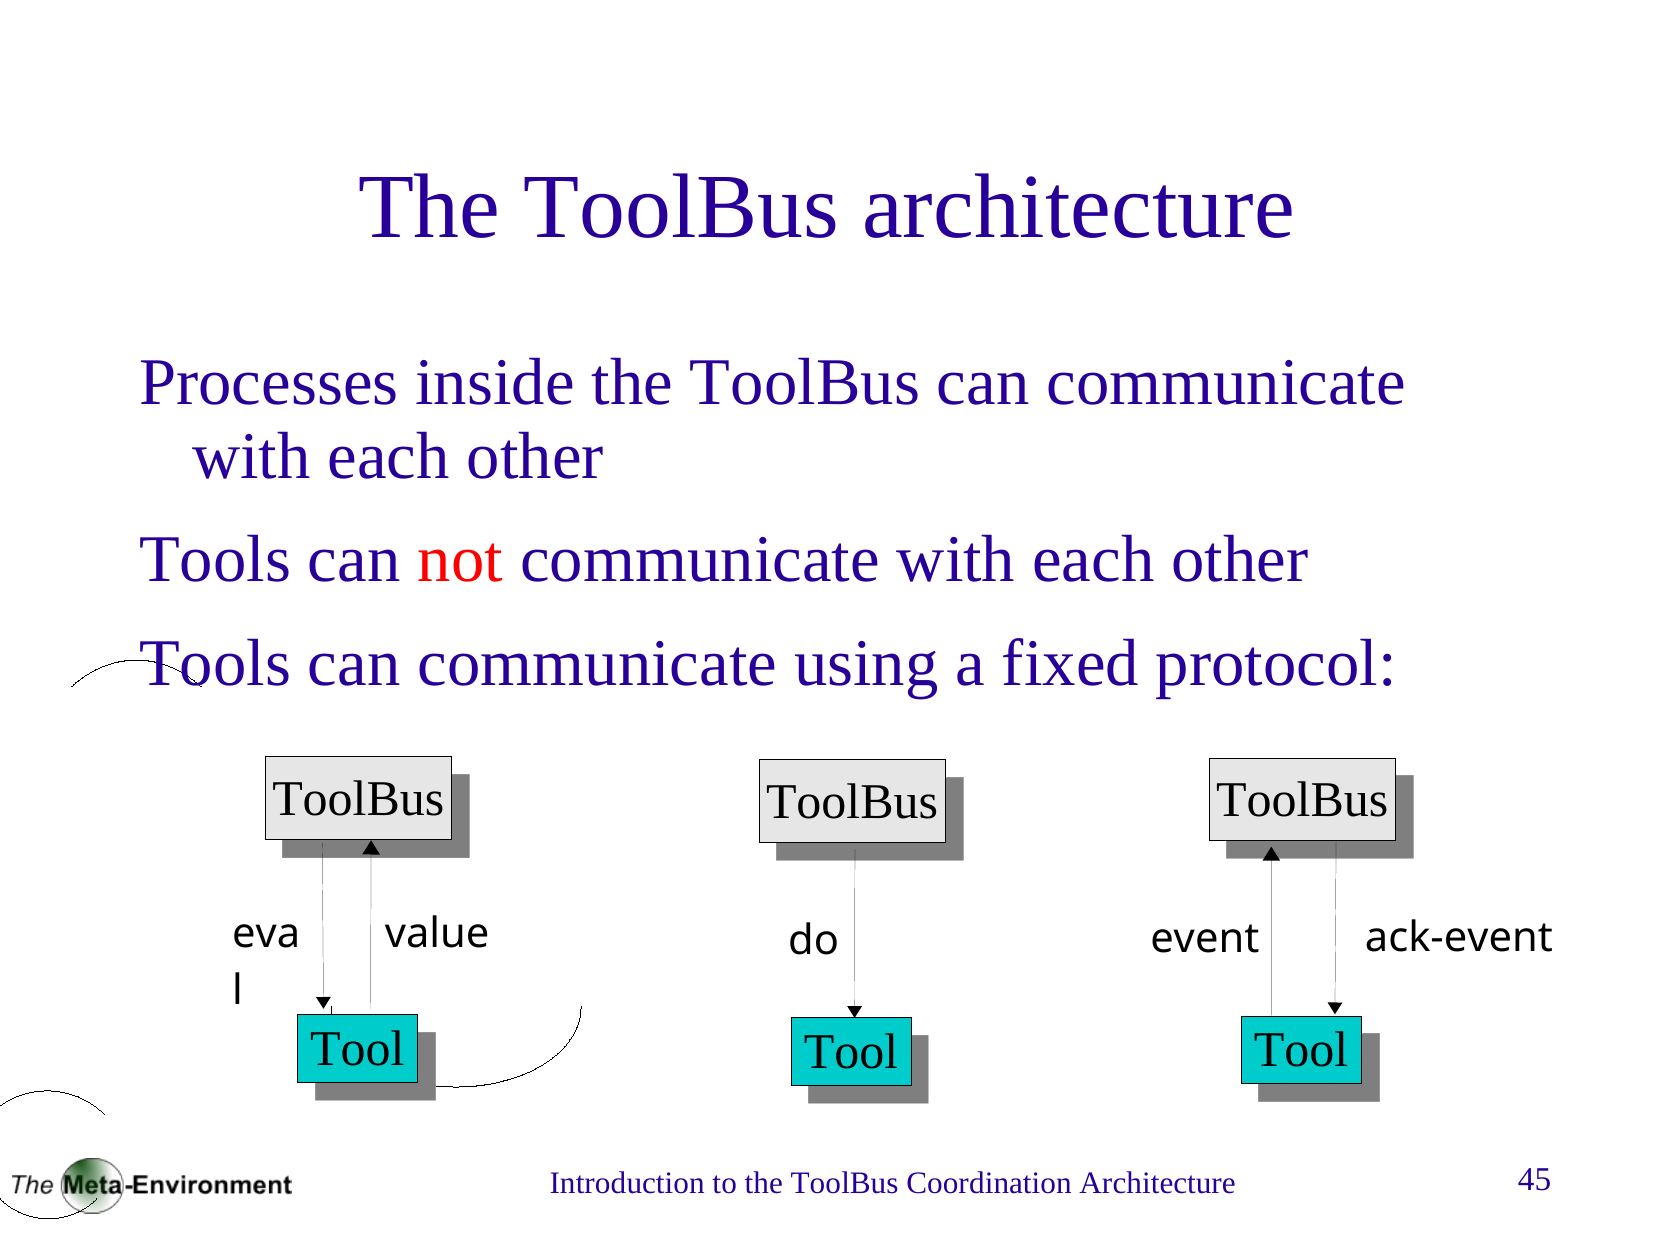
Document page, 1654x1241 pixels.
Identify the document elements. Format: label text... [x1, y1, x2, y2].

list Processes inside the ToolBus can communicate with each other Tools can not communicate with each other Tools can communicate using a fixed protocol: [121, 344, 1534, 726]
text_box Tool [791, 1017, 912, 1086]
text_box Tool [1241, 1016, 1362, 1084]
text_box ToolBus [1209, 758, 1396, 841]
text_box ToolBus [265, 756, 452, 840]
text_box value [384, 903, 483, 962]
text_box ToolBus [759, 759, 946, 843]
text_box ack-event [1364, 906, 1555, 965]
text_box event [1150, 907, 1258, 967]
text_box do [788, 909, 847, 968]
text_box eval [232, 902, 311, 961]
title The ToolBus architecture [121, 102, 1534, 311]
picture [12, 1158, 292, 1214]
text_box Tool [297, 1014, 418, 1083]
